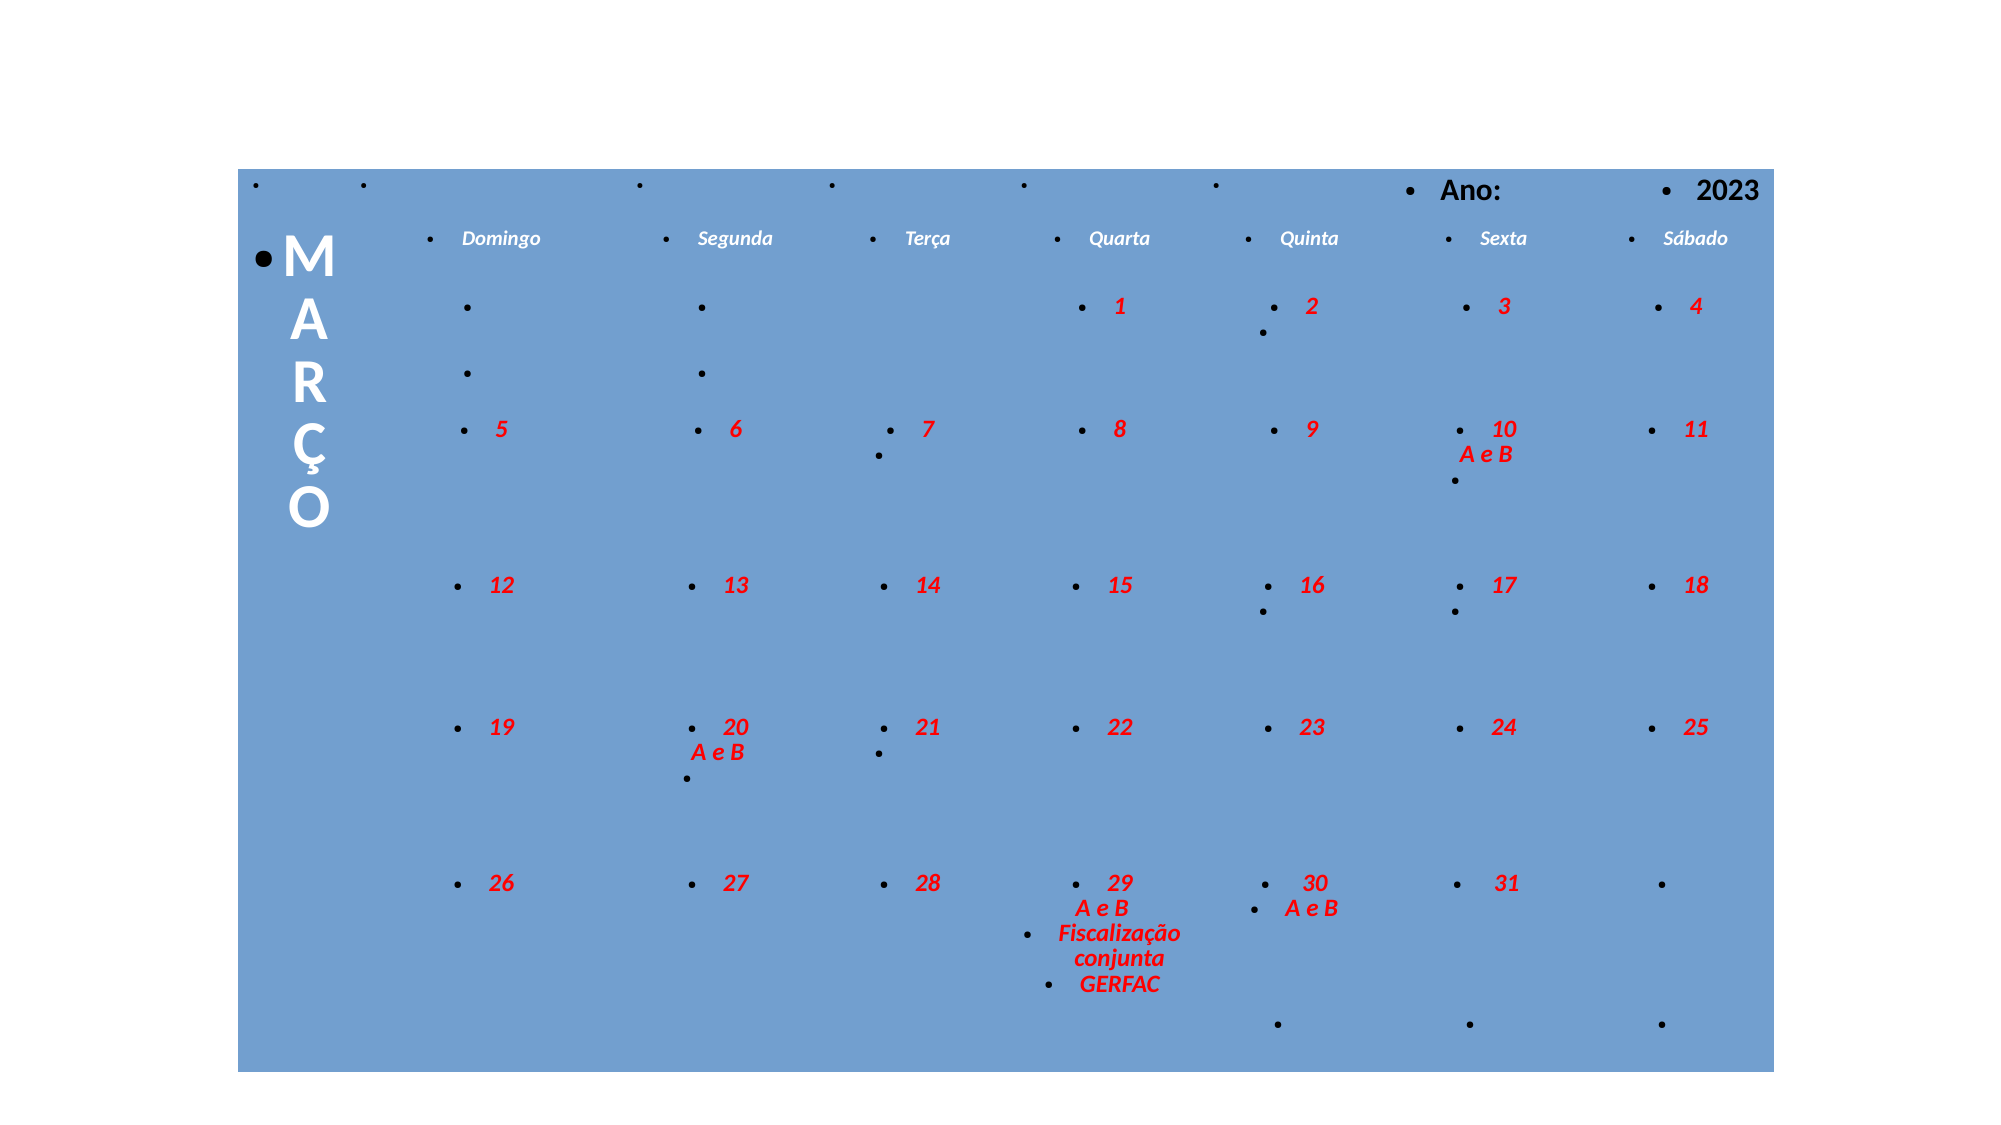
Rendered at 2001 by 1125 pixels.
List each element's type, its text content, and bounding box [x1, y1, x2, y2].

table_cell [346, 289, 622, 355]
table_cell [346, 643, 622, 709]
table_header [814, 169, 1006, 222]
table_cell [1582, 799, 1774, 866]
table_cell [1006, 1006, 1198, 1072]
table_cell 27 [622, 866, 814, 1006]
table_cell 13 [622, 568, 814, 643]
table_cell Domingo [346, 222, 622, 289]
table_cell [1006, 502, 1198, 568]
table_cell 10 A e B [1390, 412, 1582, 502]
table_cell 6 [622, 412, 814, 502]
table_cell Quarta [1006, 222, 1198, 289]
table_cell [622, 643, 814, 709]
table_cell 16 [1198, 568, 1390, 643]
table_cell 14 [814, 568, 1006, 643]
table_cell MARÇO [238, 222, 346, 1072]
table_cell Terça [814, 222, 1006, 289]
table_cell 9 [1198, 412, 1390, 502]
table_cell [814, 799, 1006, 866]
table_cell 18 [1582, 568, 1774, 643]
table_cell [814, 1006, 1006, 1072]
table_cell 28 [814, 866, 1006, 1006]
table_cell [1582, 866, 1774, 1006]
table_cell [1198, 355, 1390, 412]
table_header 2023 [1582, 169, 1774, 222]
table_cell 21 [814, 709, 1006, 799]
table_cell 1 [1006, 289, 1198, 355]
table_header [346, 169, 622, 222]
table_cell [1006, 643, 1198, 709]
table_header [622, 169, 814, 222]
table_cell 2 [1198, 289, 1390, 355]
table_cell [622, 799, 814, 866]
table_cell Quinta [1198, 222, 1390, 289]
table_cell [1390, 643, 1582, 709]
table_cell [1390, 1006, 1582, 1072]
table_cell 26 [346, 866, 622, 1006]
table_cell [1390, 355, 1582, 412]
table_cell [1198, 799, 1390, 866]
table_cell [1582, 355, 1774, 412]
table_cell [1198, 502, 1390, 568]
table_cell [1582, 1006, 1774, 1072]
table_cell [622, 502, 814, 568]
table_cell [814, 643, 1006, 709]
table_cell 25 [1582, 709, 1774, 799]
table_cell 20 A e B [622, 709, 814, 799]
table_cell 11 [1582, 412, 1774, 502]
table_cell [1006, 799, 1198, 866]
table_cell [622, 1006, 814, 1072]
table_cell 24 [1390, 709, 1582, 799]
table_cell [346, 799, 622, 866]
table_cell [814, 355, 1006, 412]
table_cell 4 [1582, 289, 1774, 355]
table_cell [814, 289, 1006, 355]
table_cell [346, 502, 622, 568]
table_cell 22 [1006, 709, 1198, 799]
table_header [238, 169, 346, 222]
table_cell [622, 355, 814, 412]
table_cell 7 [814, 412, 1006, 502]
table_cell 15 [1006, 568, 1198, 643]
table_cell 29 A e B Fiscalização conjunta GERFAC [1006, 866, 1198, 1006]
table_cell [346, 355, 622, 412]
table_cell 17 [1390, 568, 1582, 643]
table_cell [1198, 1006, 1390, 1072]
table_cell 23 [1198, 709, 1390, 799]
table_cell 3 [1390, 289, 1582, 355]
table_cell [1198, 643, 1390, 709]
table_cell 12 [346, 568, 622, 643]
table_cell [346, 1006, 622, 1072]
table_cell Sexta [1390, 222, 1582, 289]
table_cell [814, 502, 1006, 568]
table_header [1006, 169, 1198, 222]
table_cell [1582, 643, 1774, 709]
table_header [1198, 169, 1390, 222]
table_cell [1582, 502, 1774, 568]
table_header Ano: [1390, 169, 1582, 222]
table_cell 5 [346, 412, 622, 502]
table_cell [622, 289, 814, 355]
table_cell [1390, 799, 1582, 866]
table_cell Sábado [1582, 222, 1774, 289]
table_cell [1006, 355, 1198, 412]
table_cell 31 [1390, 866, 1582, 1006]
table_cell 8 [1006, 412, 1198, 502]
table_cell [1390, 502, 1582, 568]
table_cell Segunda [622, 222, 814, 289]
table_cell 19 [346, 709, 622, 799]
table_cell 30 A e B [1198, 866, 1390, 1006]
